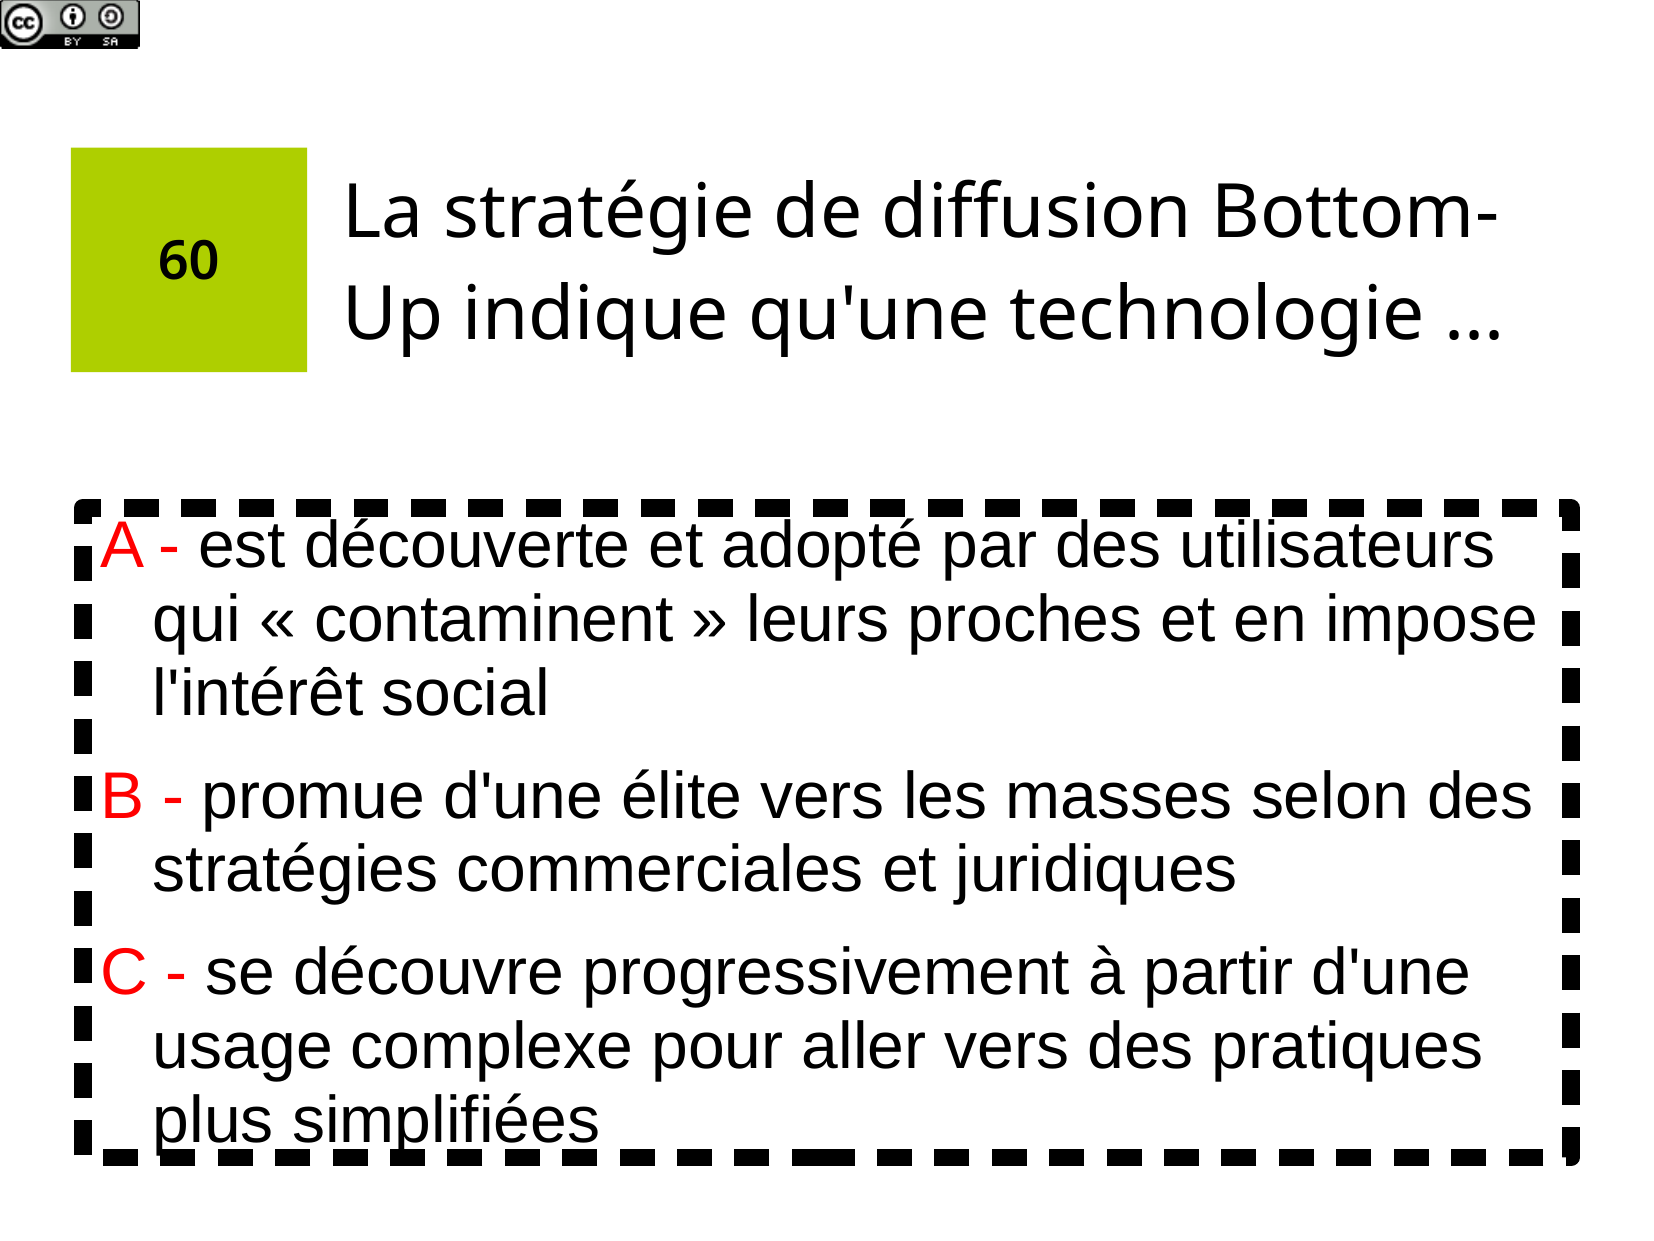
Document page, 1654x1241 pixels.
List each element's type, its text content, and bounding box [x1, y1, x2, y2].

title La stratégie de diffusion Bottom-Up indique qu'une technologie ... [342, 59, 1571, 461]
list est découverte et adopté par des utilisateurs qui « contaminent » leurs proches et en impose l'intérêt social promue d'une élite vers les masses selon des stratégies commerciales et juridiques se découvre progressivement à partir d'une usage complexe pour aller vers des pratiques plus simplifiées [82, 507, 1571, 1158]
picture [0, 0, 140, 49]
